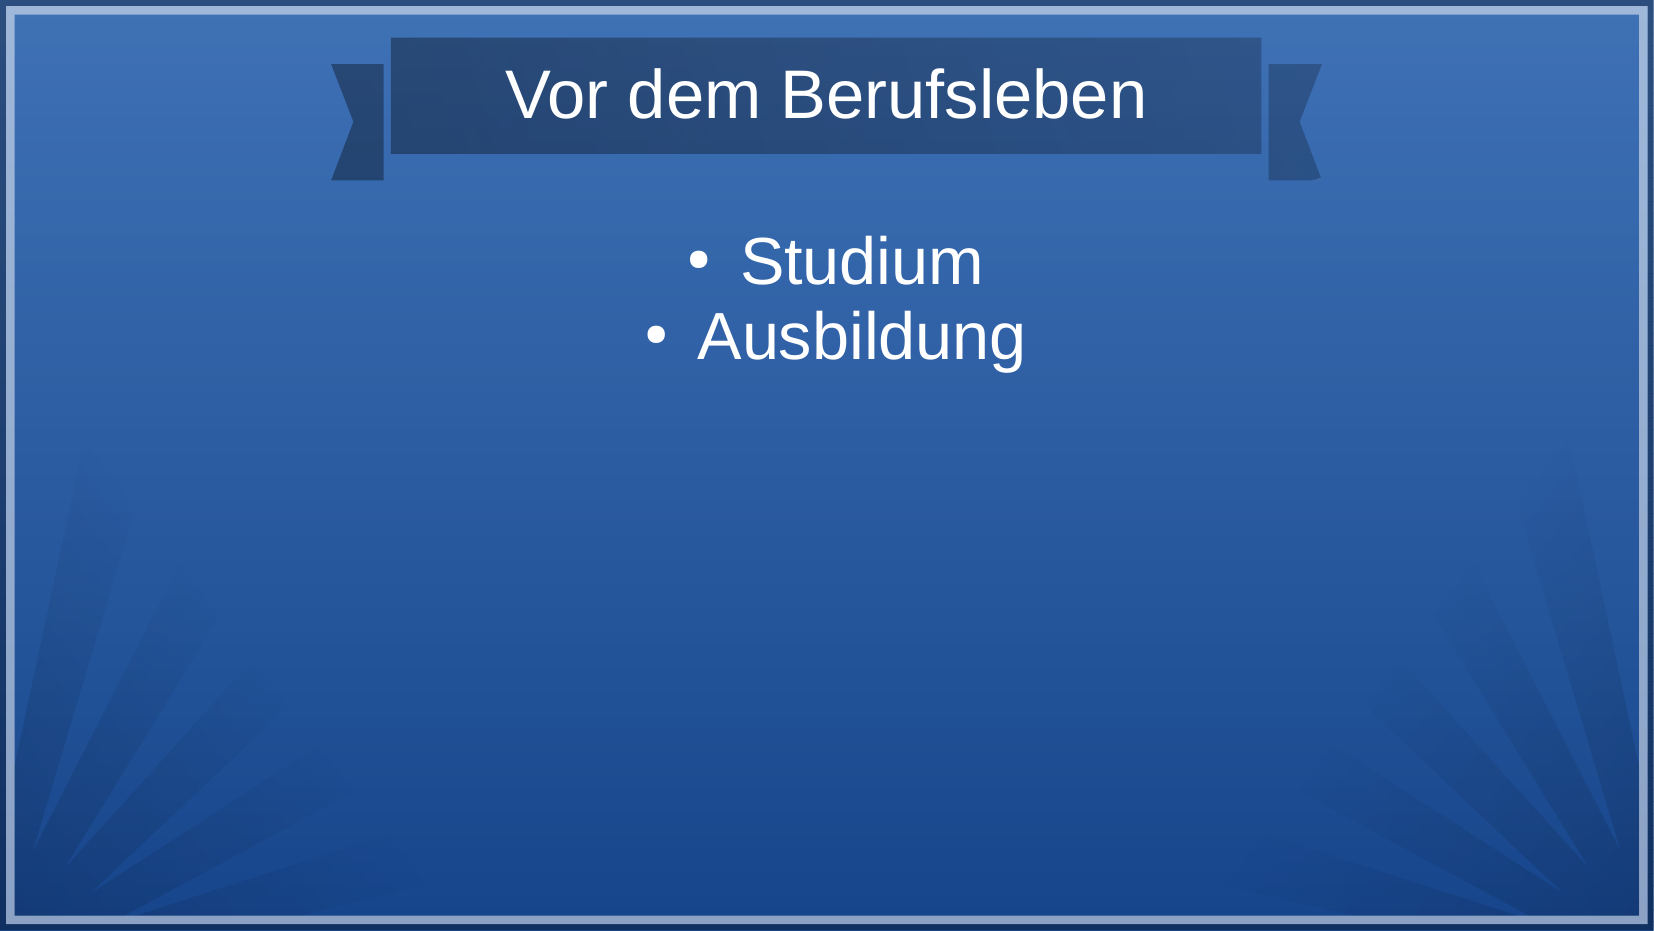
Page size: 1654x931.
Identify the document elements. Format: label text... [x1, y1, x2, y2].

title Vor dem Berufsleben [389, 35, 1264, 154]
list Studium Ausbildung [82, 224, 1571, 848]
